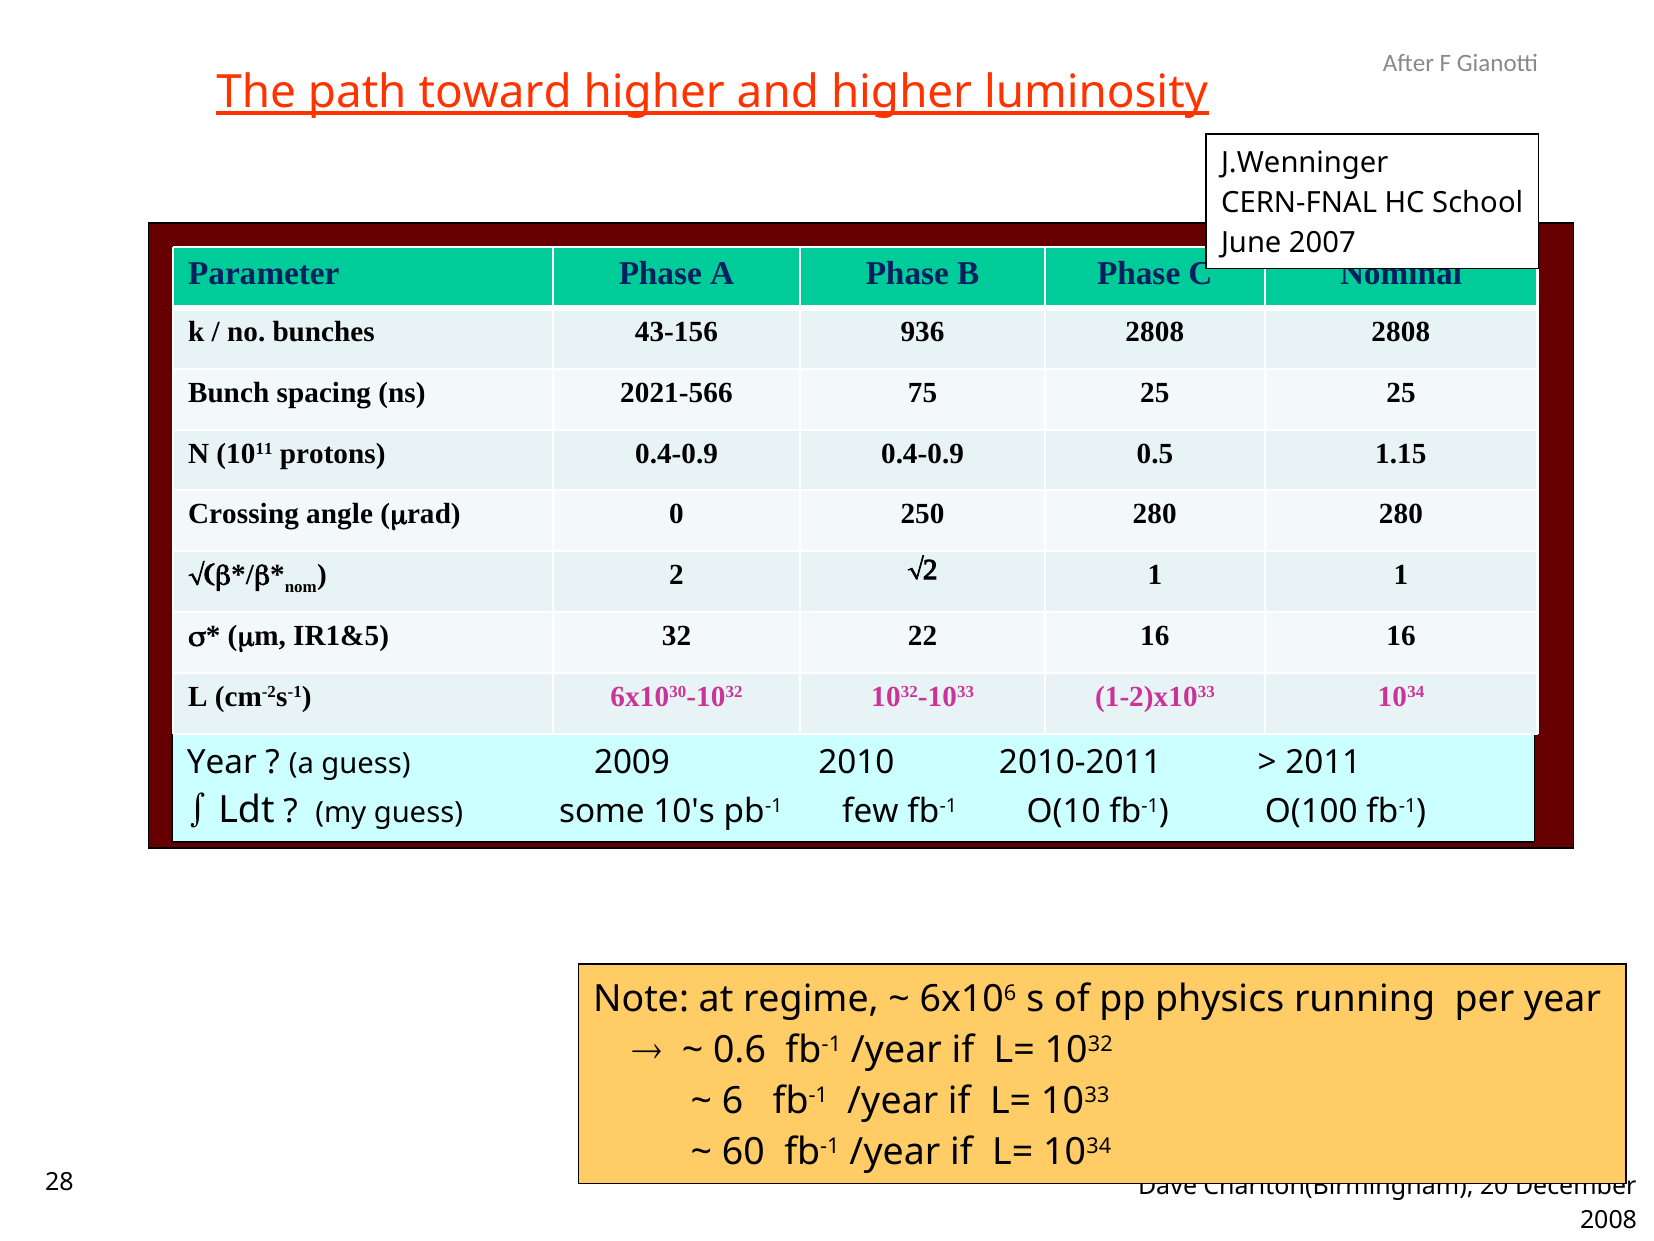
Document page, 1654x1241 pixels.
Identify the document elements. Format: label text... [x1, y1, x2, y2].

text_box 0.4-0.9 [801, 431, 1044, 489]
text_box N (1011 protons) [174, 431, 552, 489]
text_box Phase A [554, 248, 799, 305]
text_box [148, 222, 1574, 848]
text_box 1032-1033 [801, 674, 1044, 733]
text_box Phase B [801, 248, 1044, 305]
text_box Bunch spacing (ns) [174, 370, 552, 429]
text_box Parameter [174, 248, 552, 305]
text_box 75 [801, 370, 1044, 429]
text_box k / no. bunches [174, 311, 552, 368]
text_box 2 [554, 552, 799, 611]
text_box * (m, IR1&5) [174, 613, 552, 672]
text_box  [801, 552, 1044, 611]
text_box Note: at regime, ~ 6x106 s of pp physics running per year  ~ 0.6 fb-1 /year if L= 1032 ~ 6 fb-1 /year if L= 1033 ~ 60 fb-1 /year if L= 1034 [578, 964, 1627, 1184]
text_box 25 [1046, 370, 1264, 429]
text_box 936 [801, 311, 1044, 368]
text_box 0.5 [1046, 431, 1264, 489]
text_box Crossing angle (rad) [174, 491, 552, 550]
text_box Phase C [1046, 248, 1264, 305]
text_box 2808 [1266, 311, 1536, 368]
text_box Nominal [1266, 269, 1536, 305]
text_box 0.4-0.9 [554, 431, 799, 489]
text_box 1.15 [1266, 431, 1536, 489]
text_box 1 [1266, 552, 1536, 611]
text_box 2021-566 [554, 370, 799, 429]
text_box 1034 [1266, 674, 1536, 733]
text_box 2808 [1046, 311, 1264, 368]
text_box 6x1030-1032 [554, 674, 799, 733]
text_box */*nom) [174, 552, 552, 611]
text_box (1-2)x1033 [1046, 674, 1264, 733]
text_box L (cm-2s-1) [174, 674, 552, 733]
text_box 16 [1266, 613, 1536, 672]
text_box 43-156 [554, 311, 799, 368]
text_box 0 [554, 491, 799, 550]
text_box 22 [801, 613, 1044, 672]
text_box 16 [1046, 613, 1264, 672]
text_box After F Gianotti [1368, 43, 1631, 88]
text_box 25 [1266, 370, 1536, 429]
text_box J.Wenninger CERN-FNAL HC School June 2007 [1206, 133, 1539, 269]
text_box 280 [1266, 491, 1536, 550]
text_box Year ? (a guess) 2009 2010 2010-2011 > 2011  Ldt ? (my guess) some 10's pb-1 few fb-1 O(10 fb-1) O(100 fb-1) [172, 734, 1535, 842]
text_box 280 [1046, 491, 1264, 550]
text_box 250 [801, 491, 1044, 550]
text_box 1 [1046, 552, 1264, 611]
text_box 32 [554, 613, 799, 672]
text_box The path toward higher and higher luminosity [201, 51, 1224, 130]
